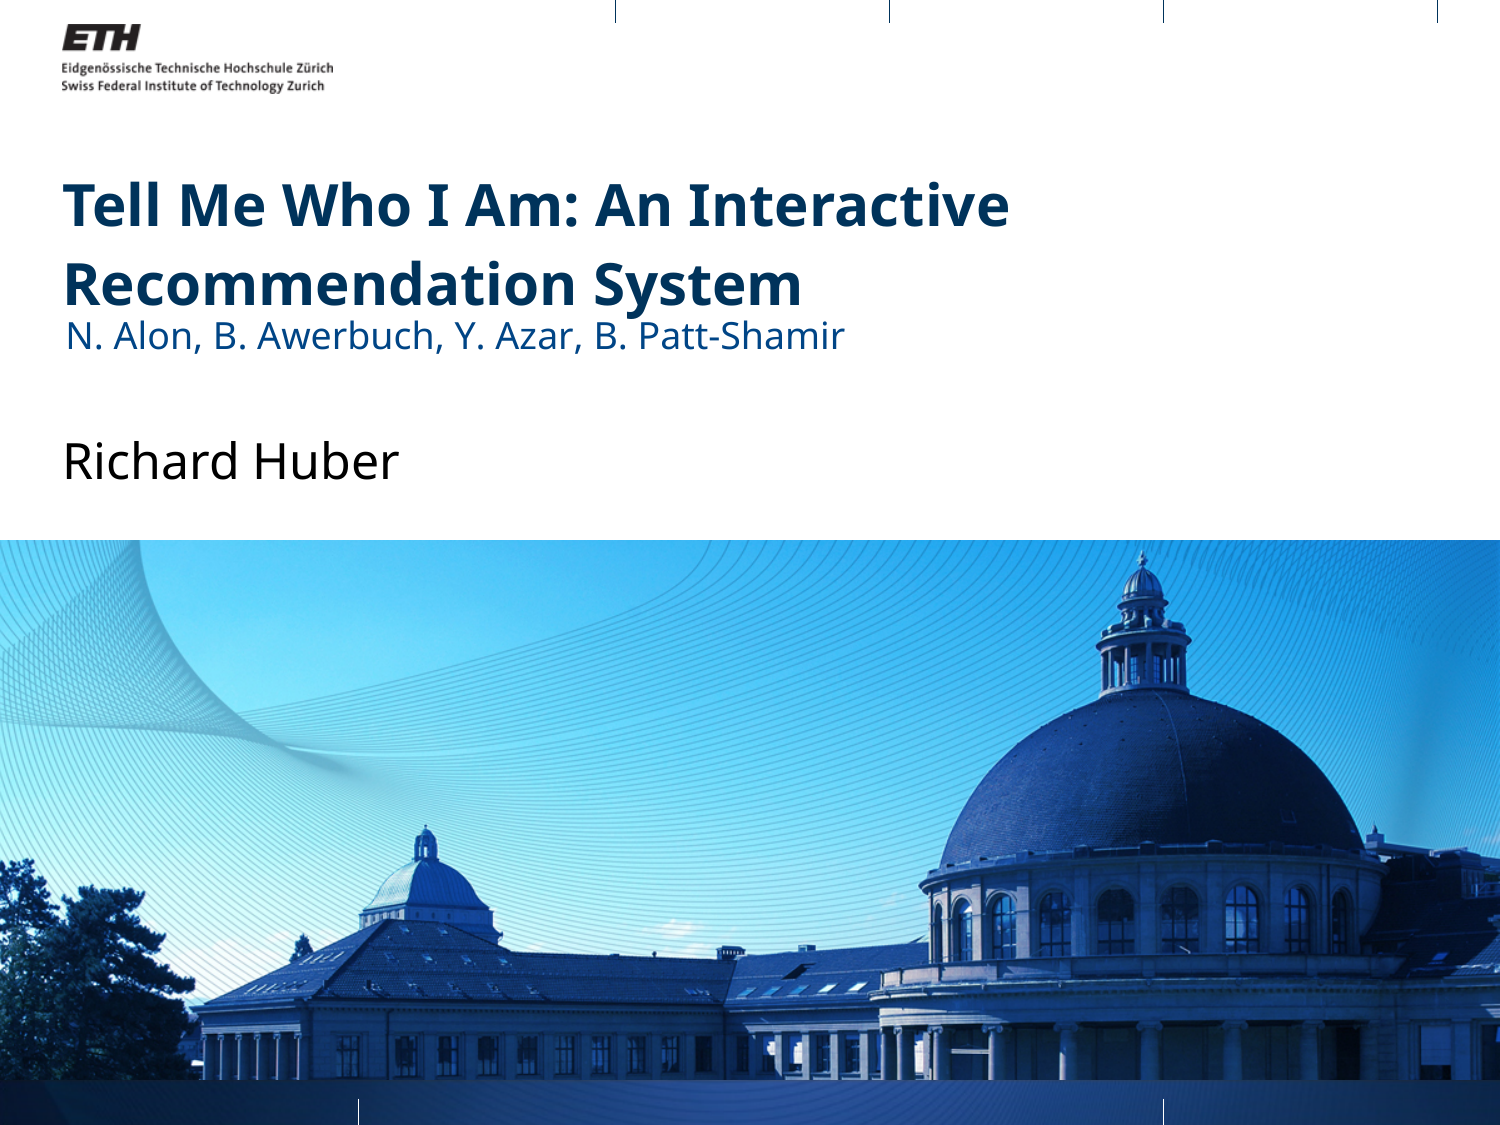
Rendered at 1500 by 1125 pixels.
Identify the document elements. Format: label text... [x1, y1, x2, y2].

text_box N. Alon, B. Awerbuch, Y. Azar, B. Patt-Shamir [50, 299, 927, 365]
subtitle Richard Huber [62, 337, 1438, 513]
picture [0, 540, 1500, 1125]
picture [62, 24, 333, 94]
title Tell Me Who I Am: An Interactive Recommendation System [62, 164, 1438, 320]
